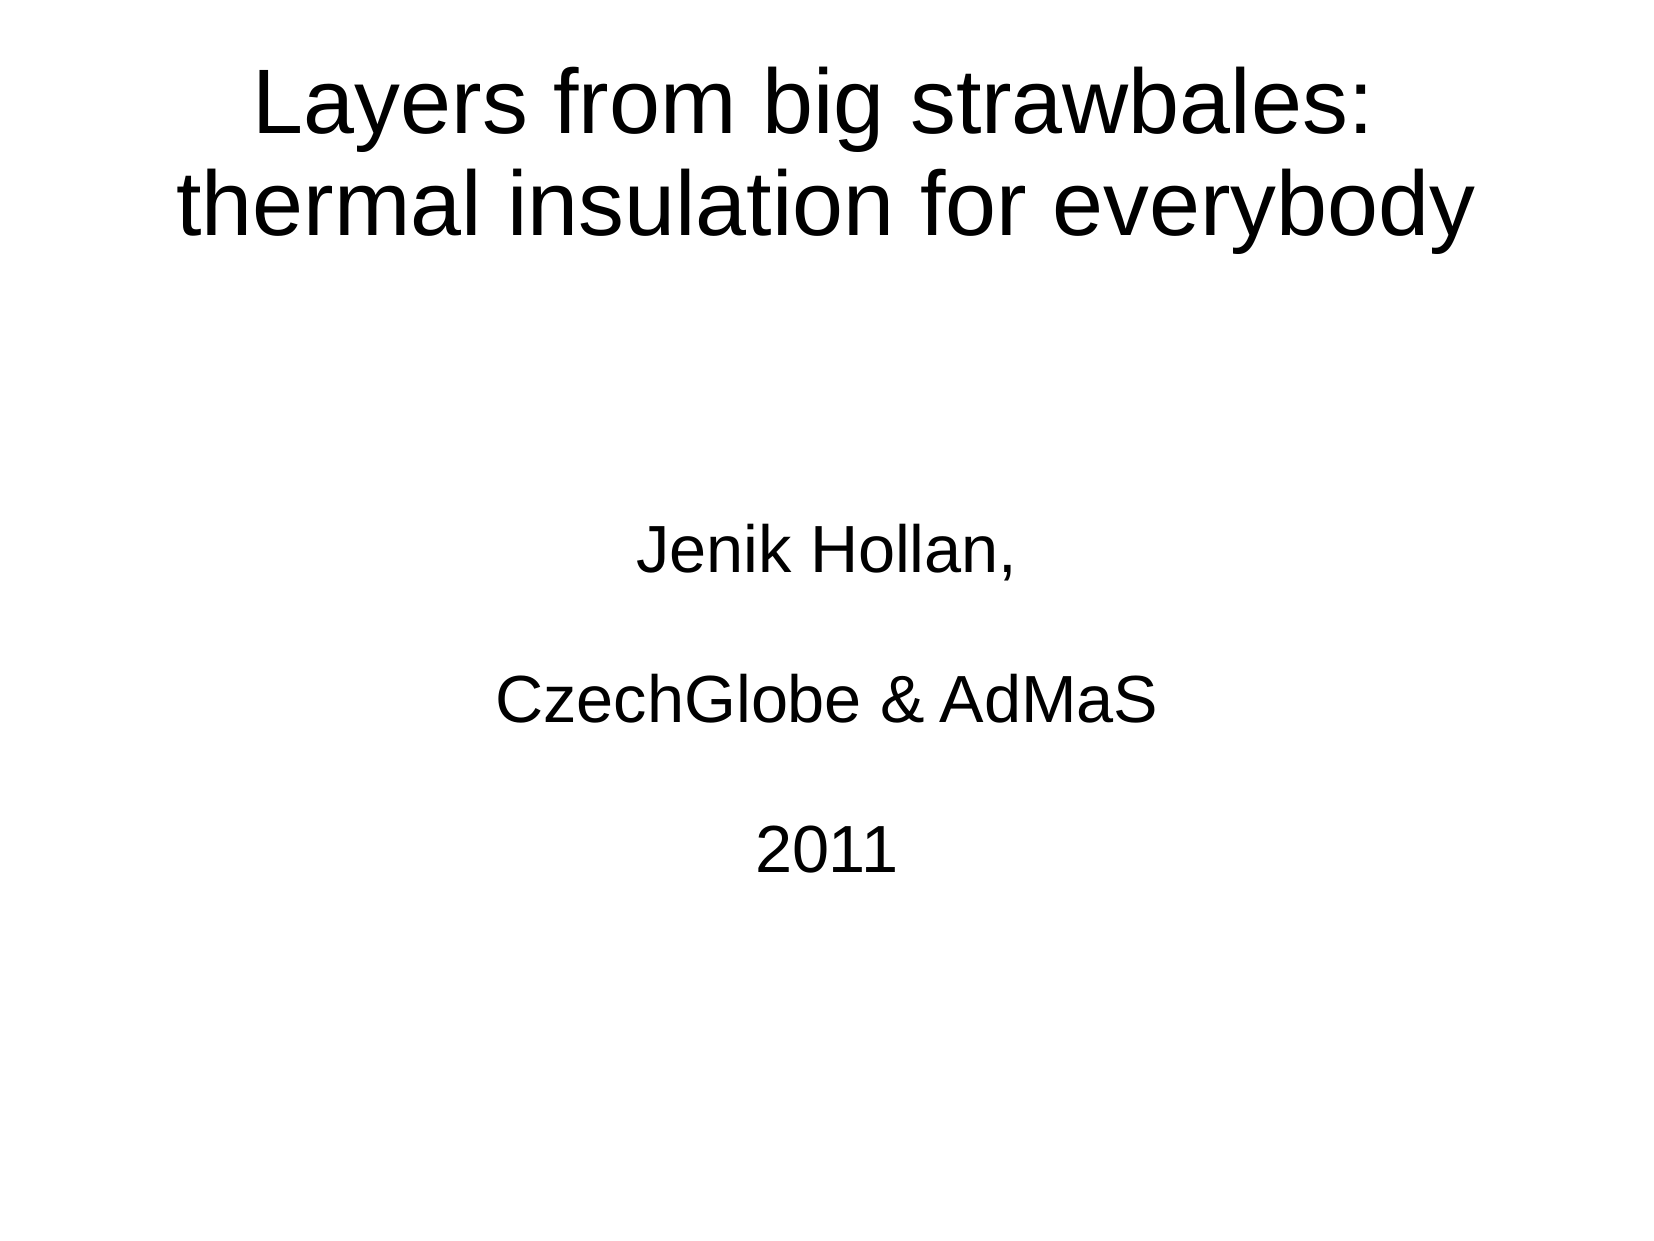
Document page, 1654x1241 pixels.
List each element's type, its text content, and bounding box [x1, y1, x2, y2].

subtitle Jenik Hollan, CzechGlobe & AdMaS 2011 [82, 290, 1571, 1109]
title Layers from big strawbales: thermal insulation for everybody [82, 49, 1571, 257]
